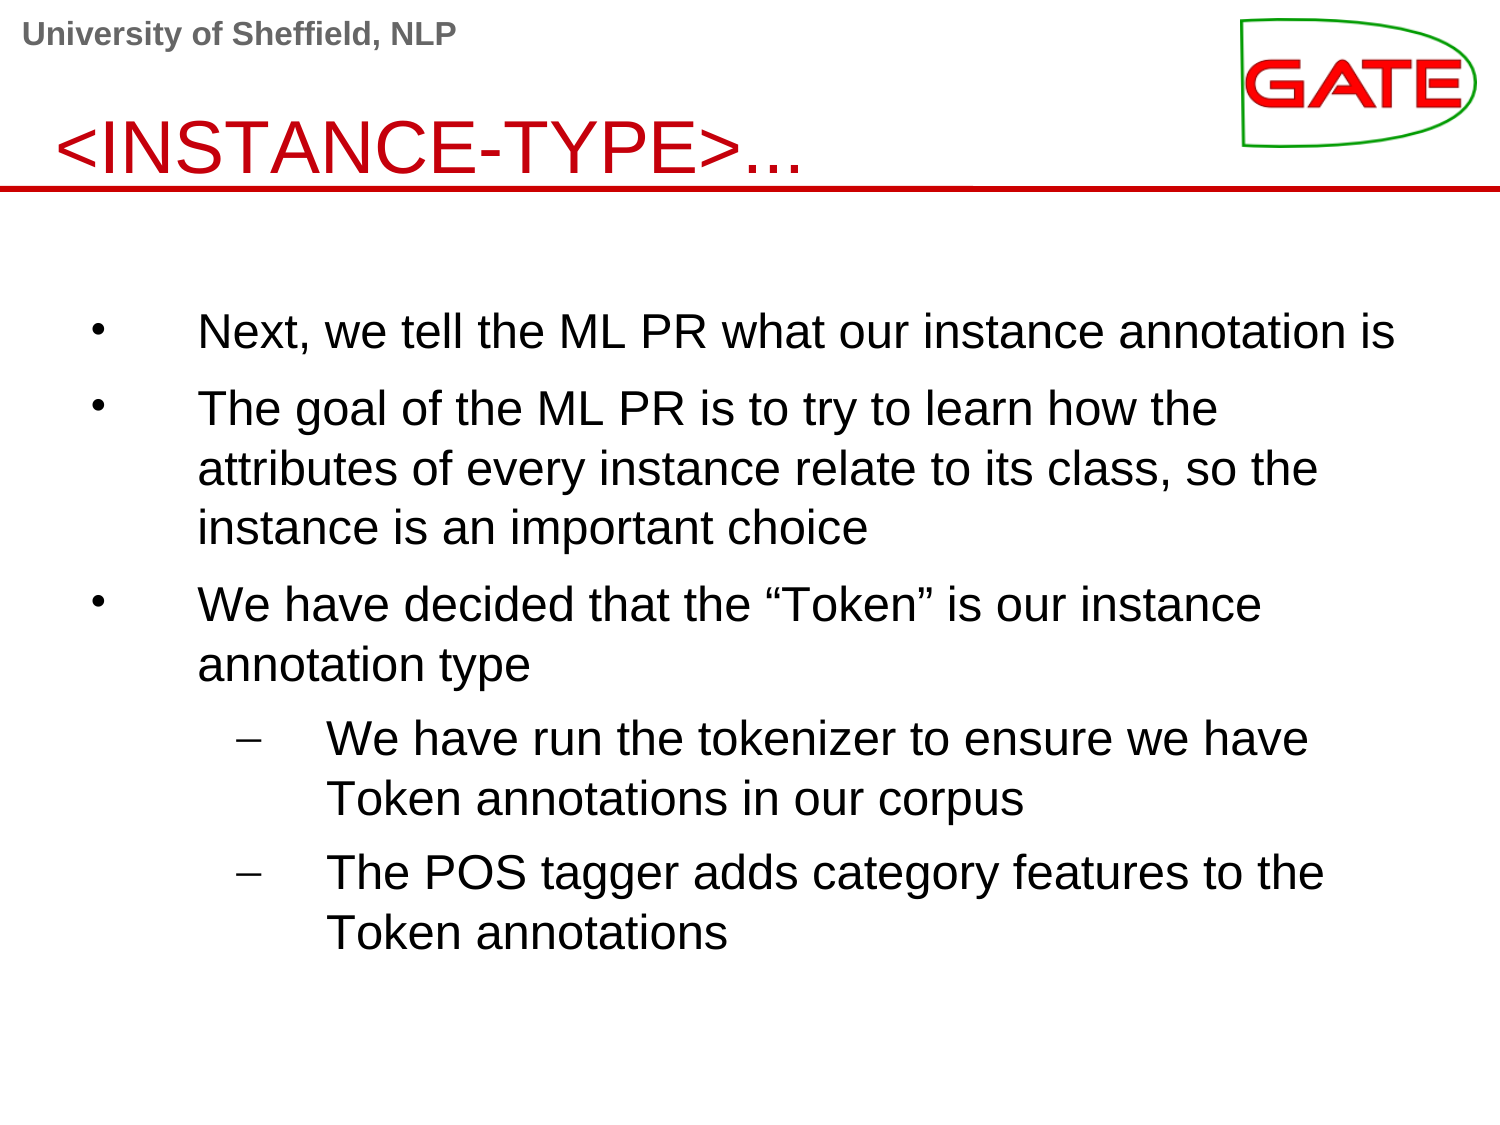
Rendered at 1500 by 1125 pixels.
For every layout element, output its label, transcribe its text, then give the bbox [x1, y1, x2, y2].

list Next, we tell the ML PR what our instance annotation is The goal of the ML PR is to try to learn how the attributes of every instance relate to its class, so the instance is an important choice We have decided that the “Token” is our instance annotation type We have run the tokenizer to ensure we have Token annotations in our corpus The POS tagger adds category features to the Token annotations [75, 290, 1425, 1034]
title <INSTANCE-TYPE>... [41, 37, 1391, 254]
picture [1240, 18, 1477, 148]
